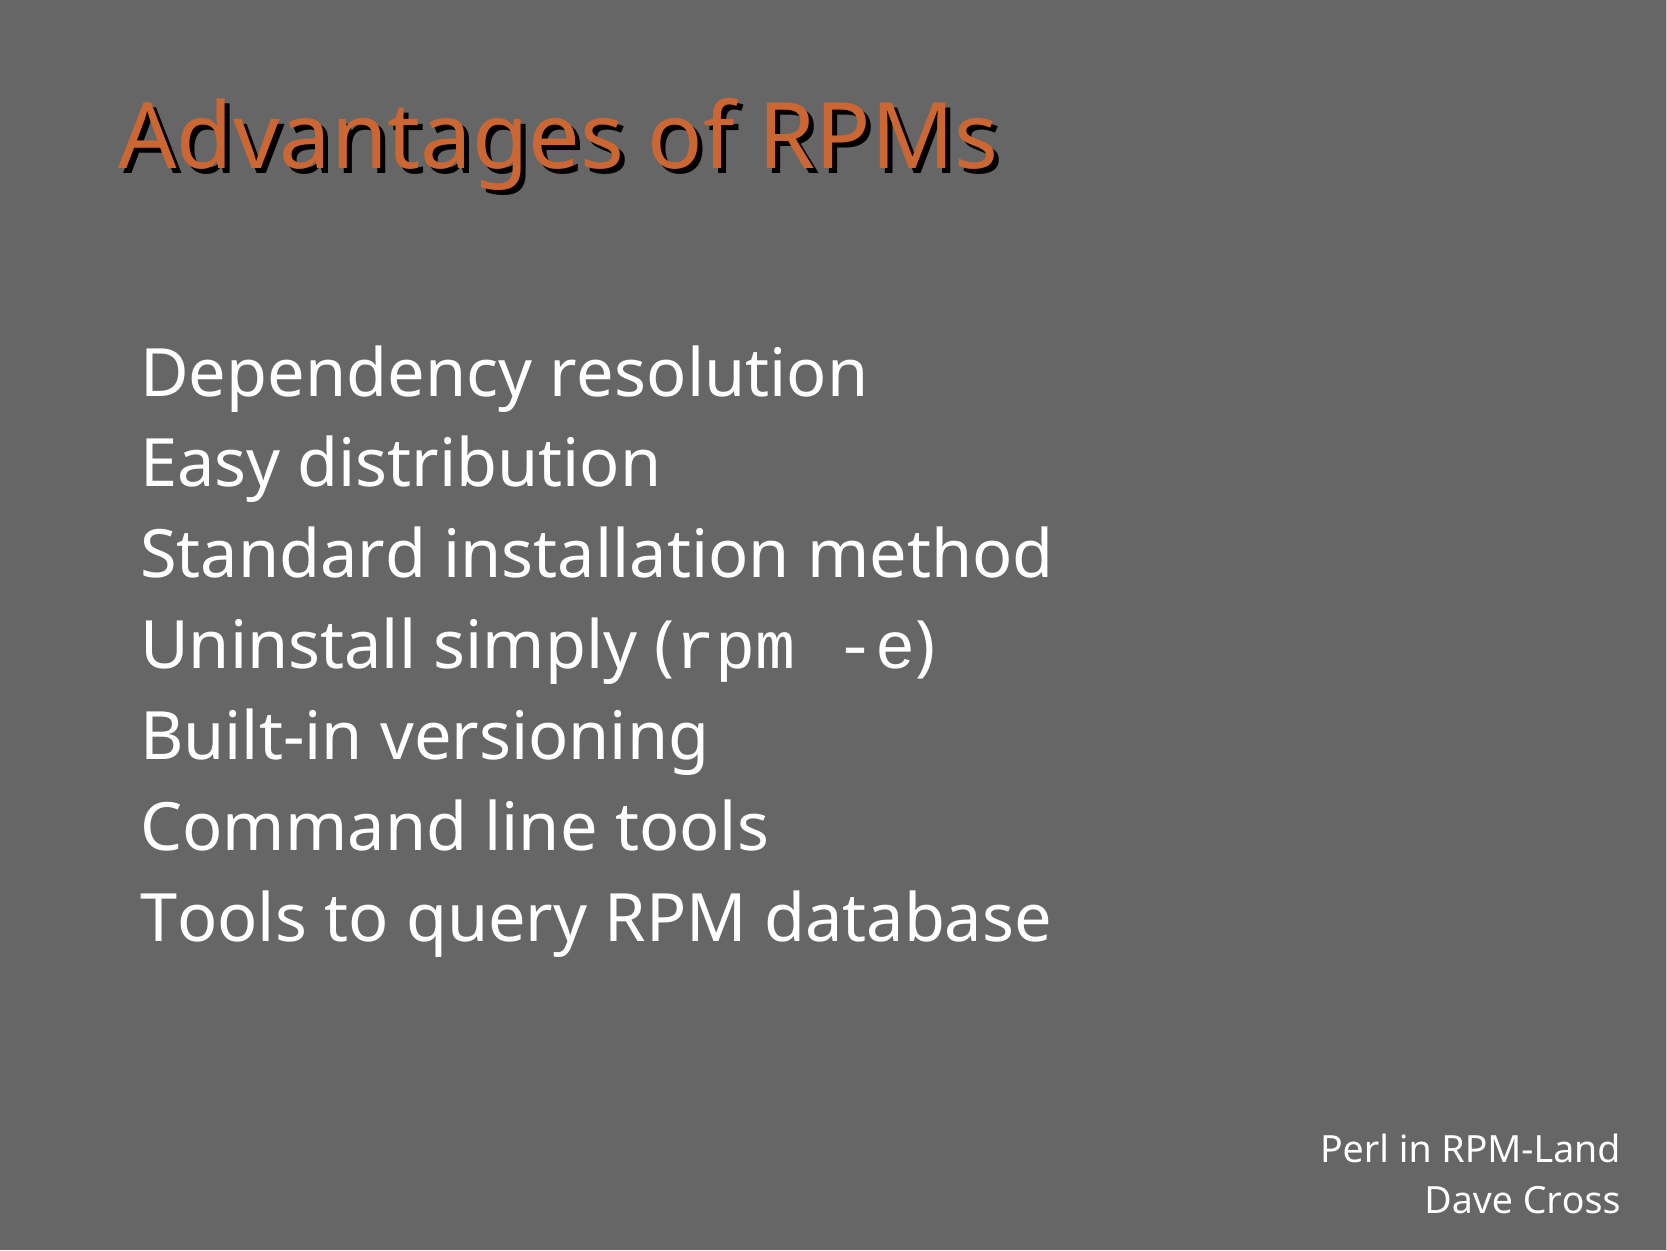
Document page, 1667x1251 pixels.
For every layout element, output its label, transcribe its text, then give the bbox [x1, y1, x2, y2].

title Advantages of RPMs [118, 59, 1542, 207]
list Dependency resolution Easy distribution Standard installation method Uninstall simply (rpm -e) Built-in versioning Command line tools Tools to query RPM database [122, 324, 1546, 1123]
